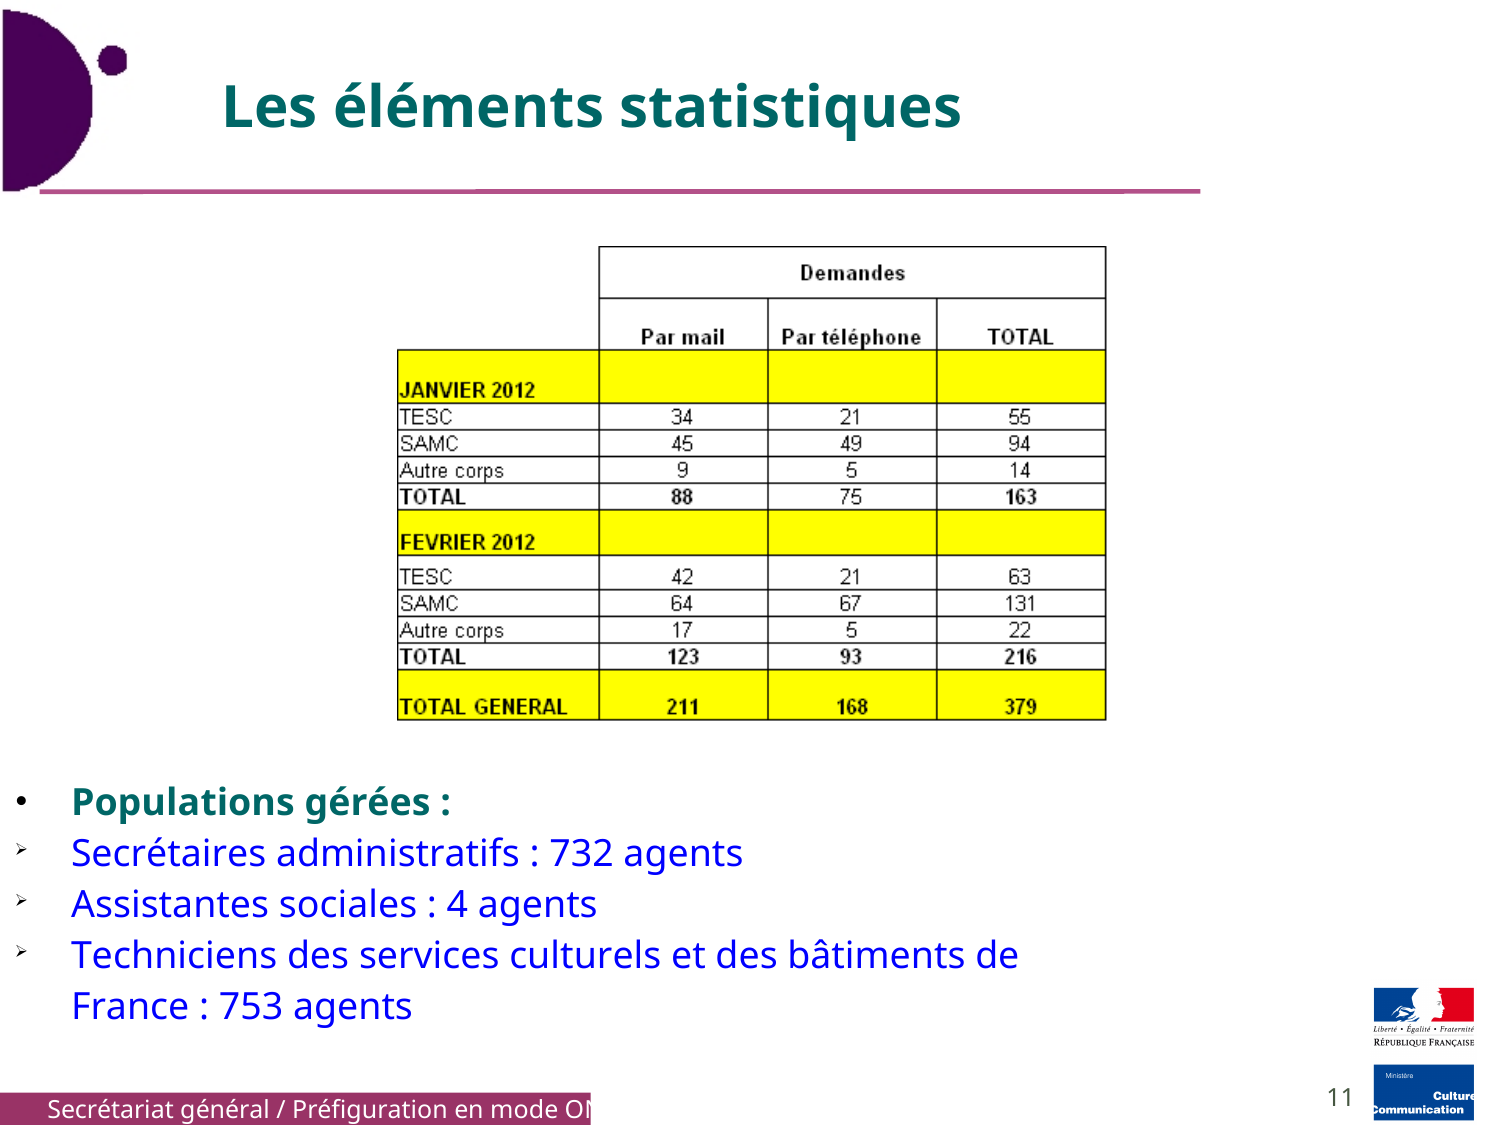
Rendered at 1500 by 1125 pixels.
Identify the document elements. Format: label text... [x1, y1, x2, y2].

picture [0, 0, 149, 204]
list Populations gérées : Secrétaires administratifs : 732 agents Assistantes sociales : 4 agents Techniciens des services culturels et des bâtiments de France : 753 agents [0, 767, 1145, 1123]
picture [1370, 979, 1477, 1125]
title Les éléments statistiques [206, 35, 1371, 178]
picture [397, 246, 1113, 735]
